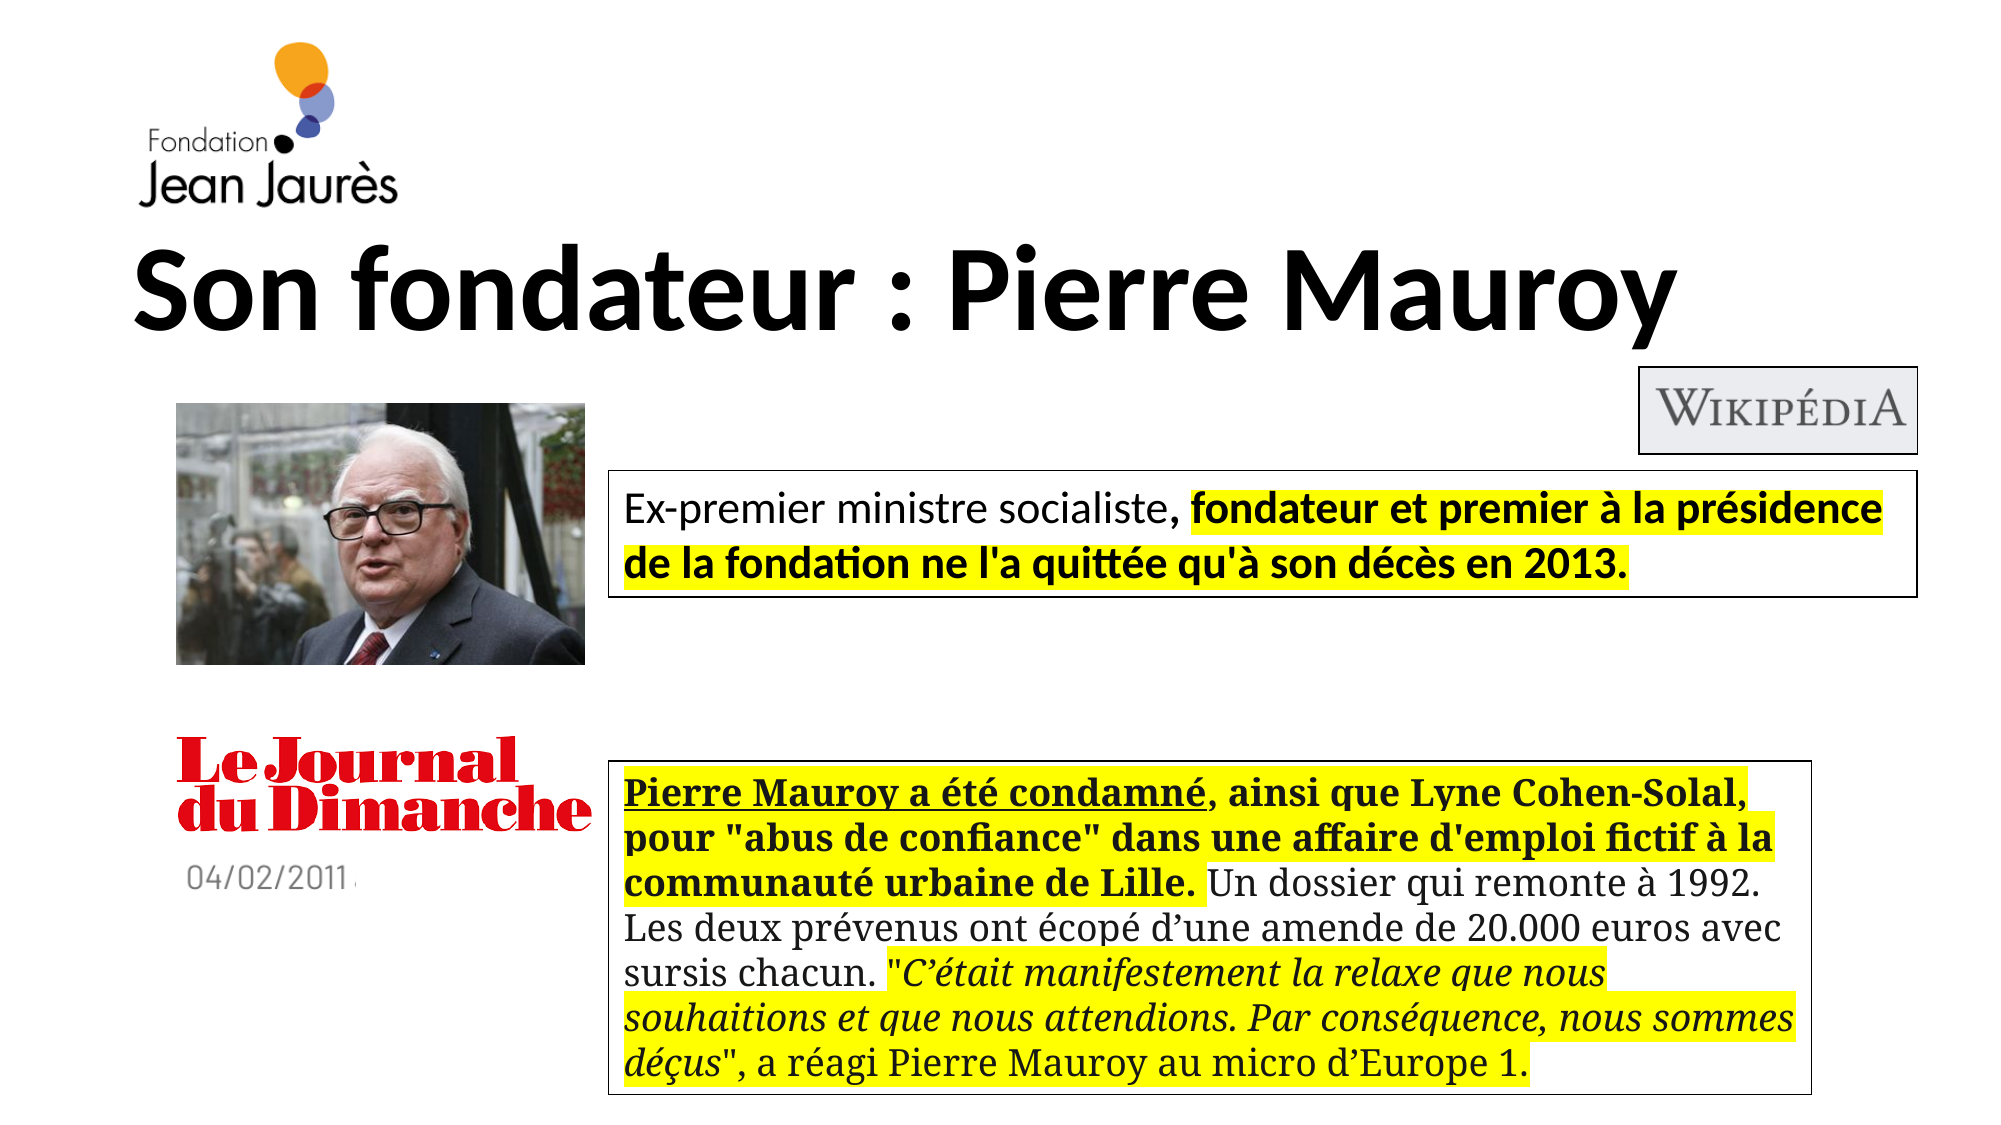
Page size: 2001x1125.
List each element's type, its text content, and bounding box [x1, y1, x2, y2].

picture [173, 851, 356, 907]
text_box Son fondateur : Pierre Mauroy [117, 60, 1883, 375]
picture [176, 403, 585, 665]
picture [117, 24, 416, 224]
picture [176, 735, 592, 832]
text_box Pierre Mauroy a été condamné, ainsi que Lyne Cohen-Solal, pour "abus de confiance" dans une affaire d'emploi fictif à la communauté urbaine de Lille. Un dossier qui remonte à 1992. Les deux prévenus ont écopé d’une amende de 20.000 euros avec sursis chacun. "C’était manifestement la relaxe que nous souhaitions et que nous attendions. Par conséquence, nous sommes déçus", a réagi Pierre Mauroy au micro d’Europe 1. [608, 761, 1812, 1095]
picture [1639, 367, 1917, 454]
text_box Ex-premier ministre socialiste, fondateur et premier à la présidence de la fondation ne l'a quittée qu'à son décès en 2013. [608, 470, 1917, 597]
